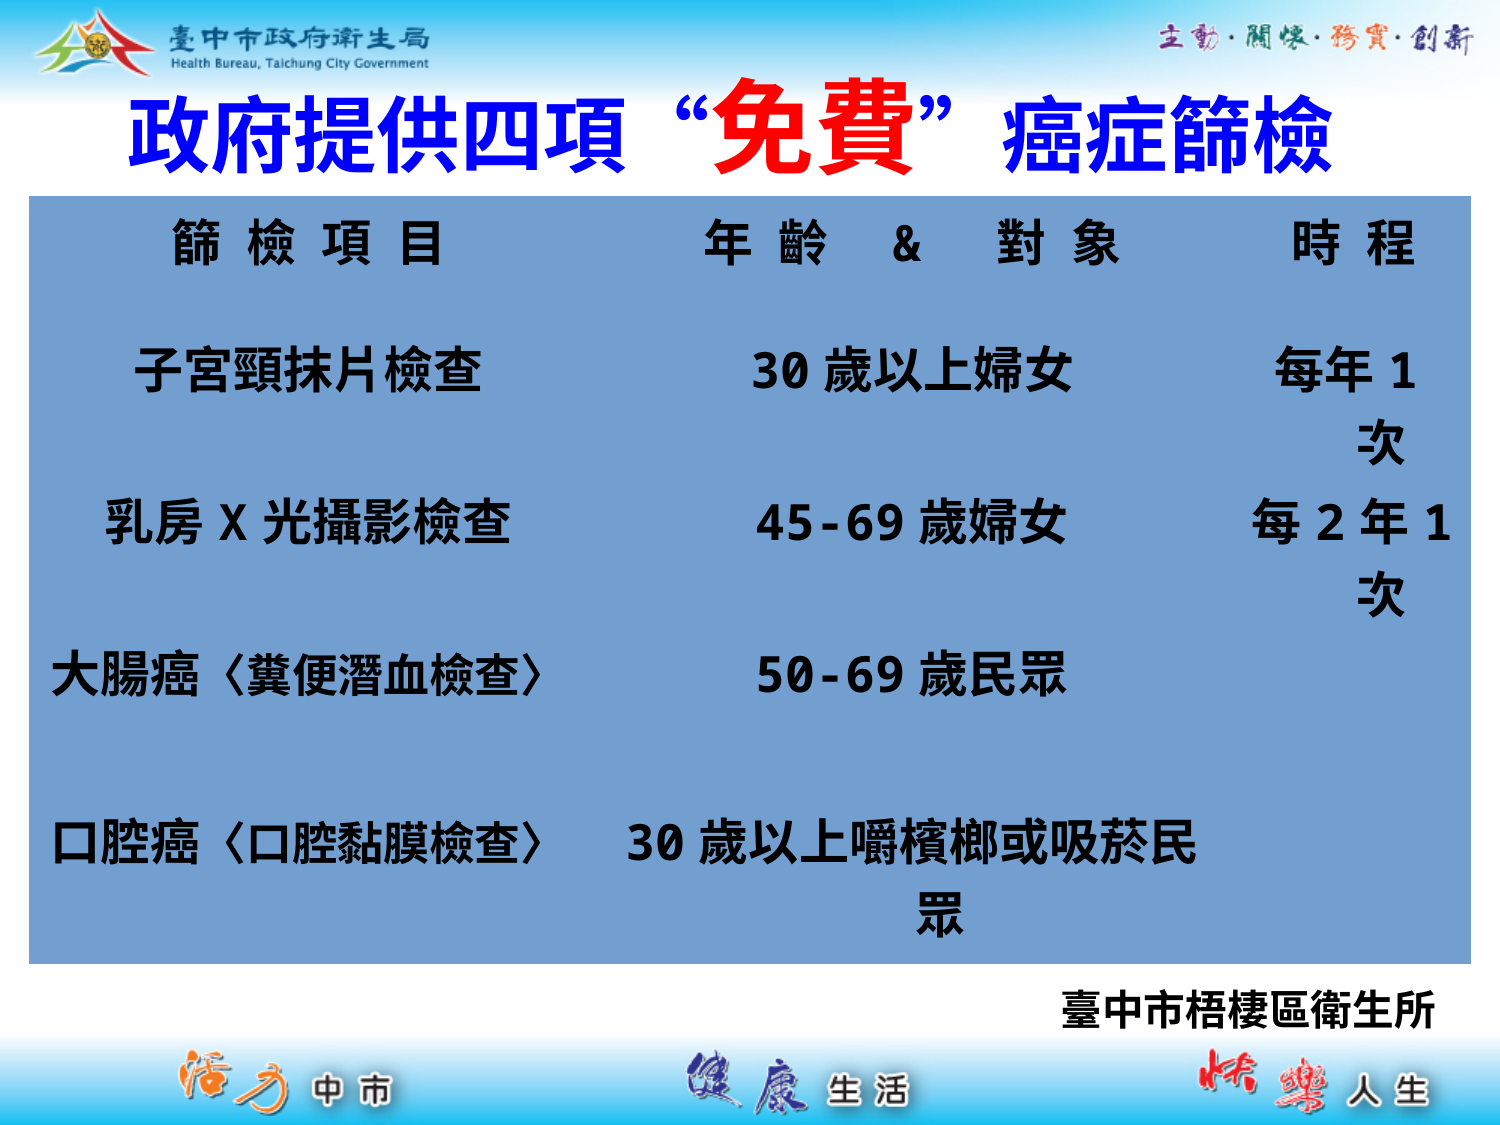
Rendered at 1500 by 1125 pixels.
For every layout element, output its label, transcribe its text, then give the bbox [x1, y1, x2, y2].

text_box 臺中市梧棲區衛生所 [1045, 976, 1451, 1042]
table_cell 每2年1次 [1237, 476, 1471, 964]
table_header 篩 檢 項 目 [29, 196, 588, 324]
table_cell 30歲以上嚼檳榔或吸菸民眾 [588, 795, 1237, 964]
table_header 年 齡 & 對 象 [588, 196, 1237, 324]
table_cell 50-69歲民眾 [588, 627, 1237, 795]
text_box 政府提供四項“免費”癌症篩檢 [112, 55, 1350, 195]
table_cell 45-69歲婦女 [588, 476, 1237, 627]
table_cell 乳房X光攝影檢查 [29, 476, 588, 627]
table_cell 口腔癌〈口腔黏膜檢查〉 [29, 795, 588, 964]
table_cell 子宮頸抹片檢查 [29, 324, 588, 476]
table_cell 每年1次 [1237, 324, 1471, 476]
table_cell 30歲以上婦女 [588, 324, 1237, 476]
table_header 時 程 [1237, 196, 1471, 324]
table_cell 大腸癌〈糞便潛血檢查〉 [29, 627, 588, 795]
